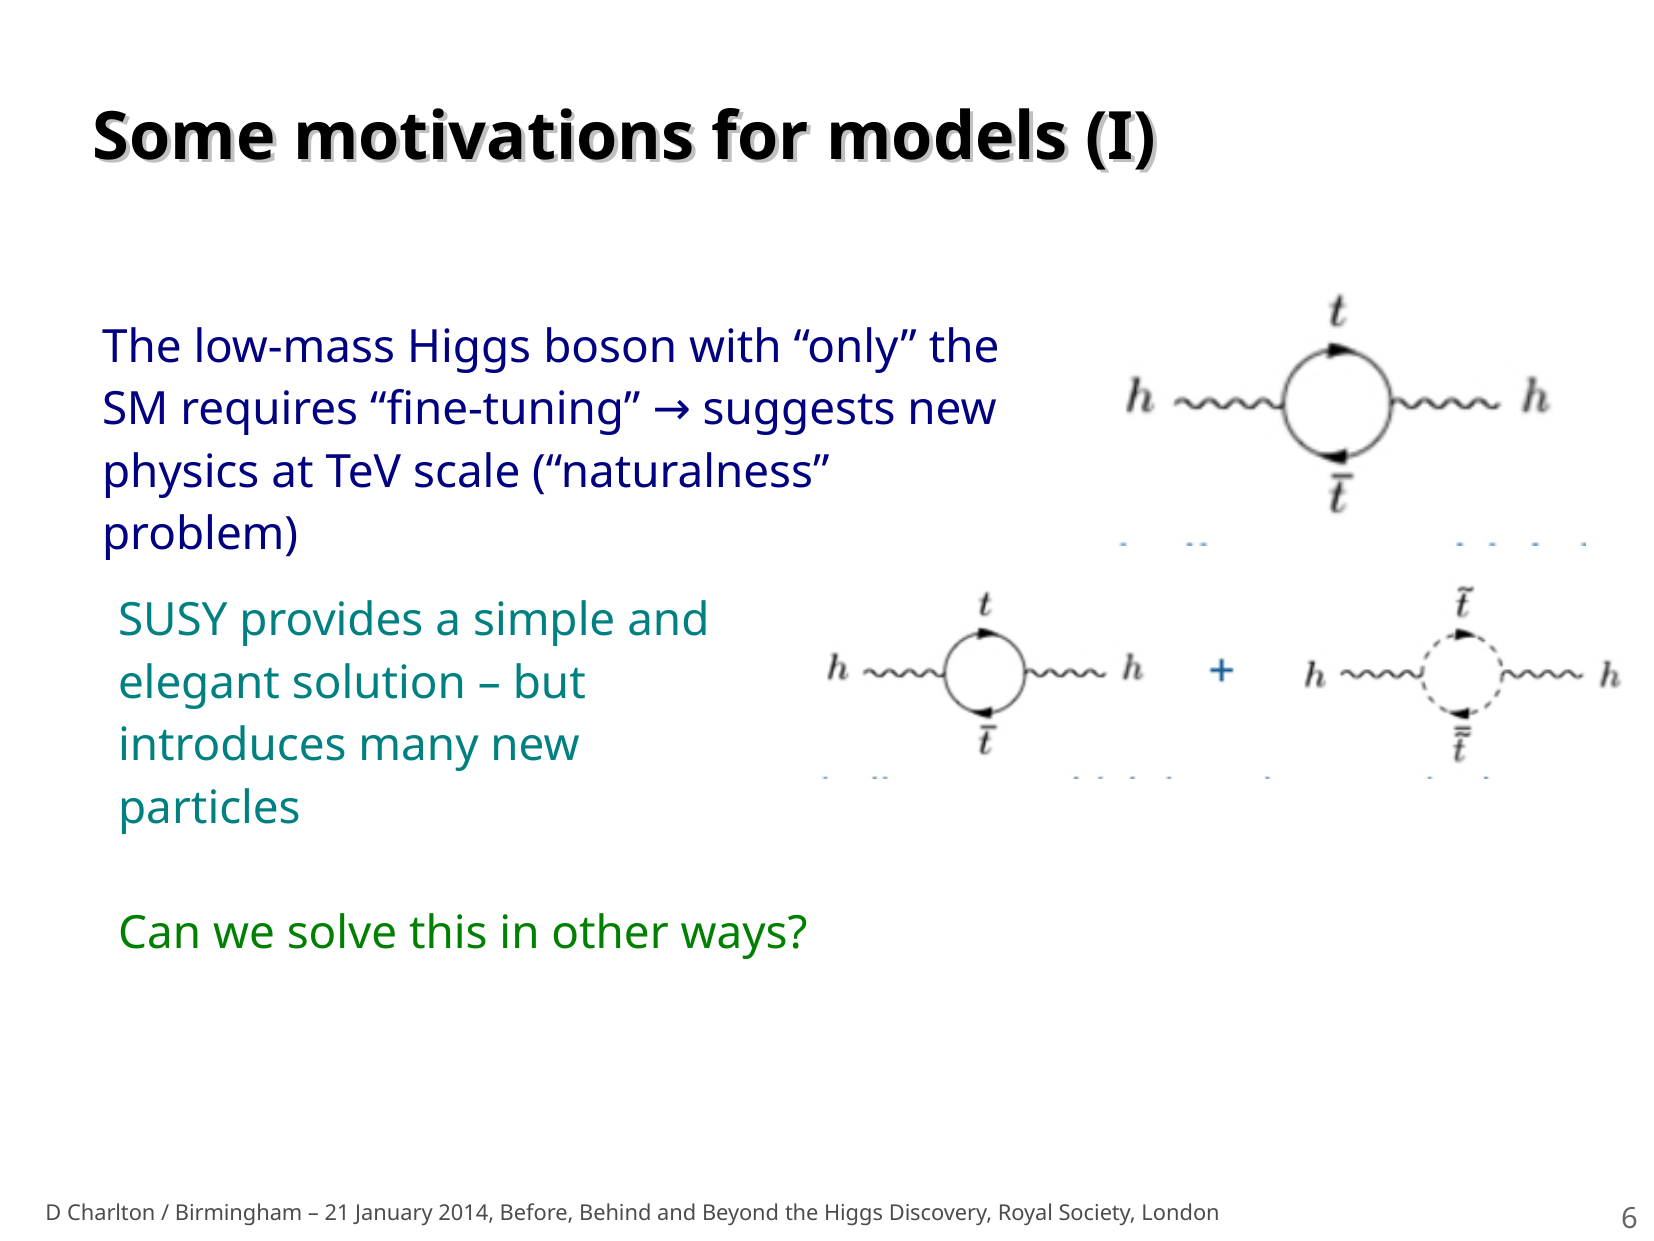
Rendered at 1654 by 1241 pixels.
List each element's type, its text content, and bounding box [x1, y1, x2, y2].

text_box The low-mass Higgs boson with “only” the SM requires “fine-tuning” → suggests new physics at TeV scale (“naturalness” problem) [87, 305, 1051, 481]
picture [813, 578, 1640, 779]
text_box SUSY provides a simple and elegant solution – but introduces many new particles Can we solve this in other ways? [103, 579, 887, 861]
text_box Some motivations for models (I) [78, 80, 1424, 174]
picture [1107, 276, 1586, 546]
